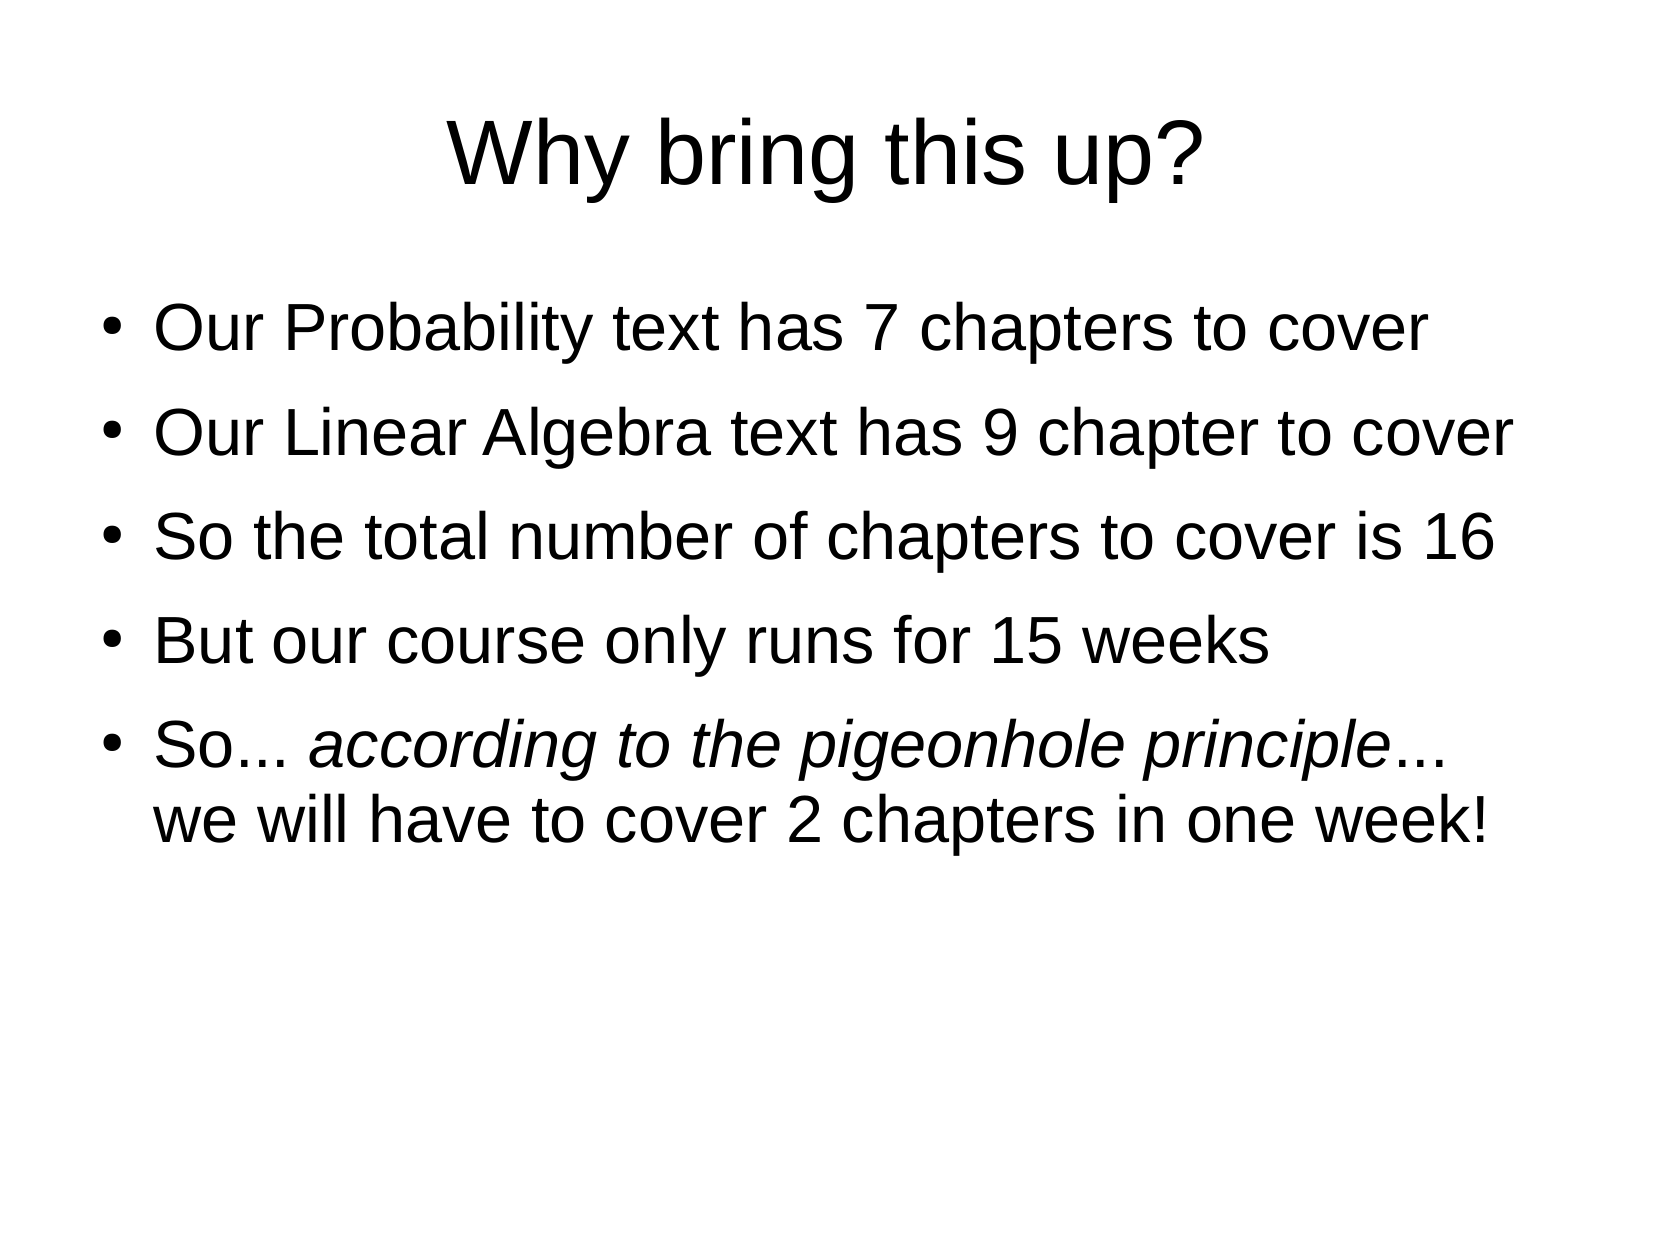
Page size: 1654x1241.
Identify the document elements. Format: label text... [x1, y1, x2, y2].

title Why bring this up? [82, 49, 1571, 257]
list Our Probability text has 7 chapters to cover Our Linear Algebra text has 9 chapter to cover So the total number of chapters to cover is 16 But our course only runs for 15 weeks So... according to the pigeonhole principle... we will have to cover 2 chapters in one week! [82, 290, 1571, 1109]
